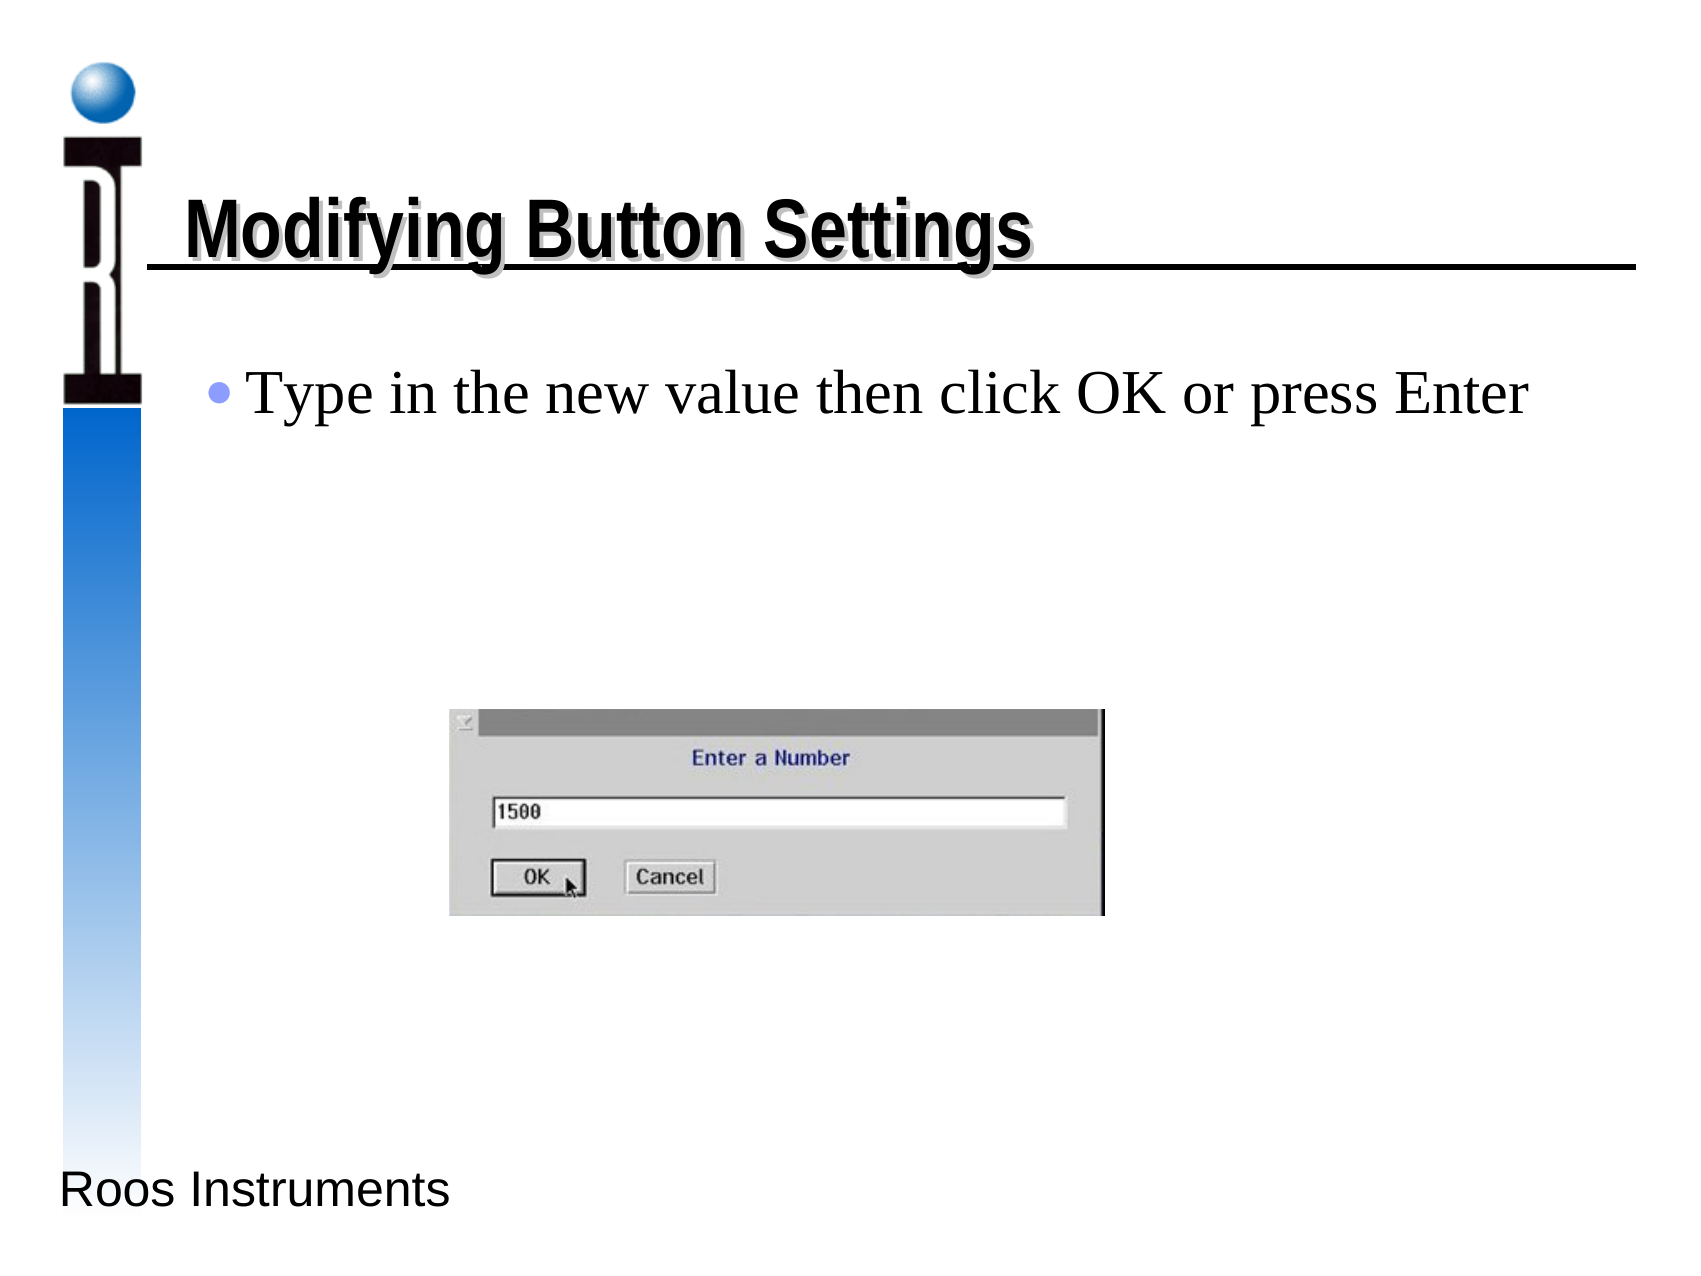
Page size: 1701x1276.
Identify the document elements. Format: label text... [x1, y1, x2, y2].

picture [59, 58, 147, 411]
text_box Type in the new value then click OK or press Enter [192, 358, 1550, 508]
picture [449, 709, 1105, 916]
text_box Modifying Button Settings [184, 92, 1539, 274]
